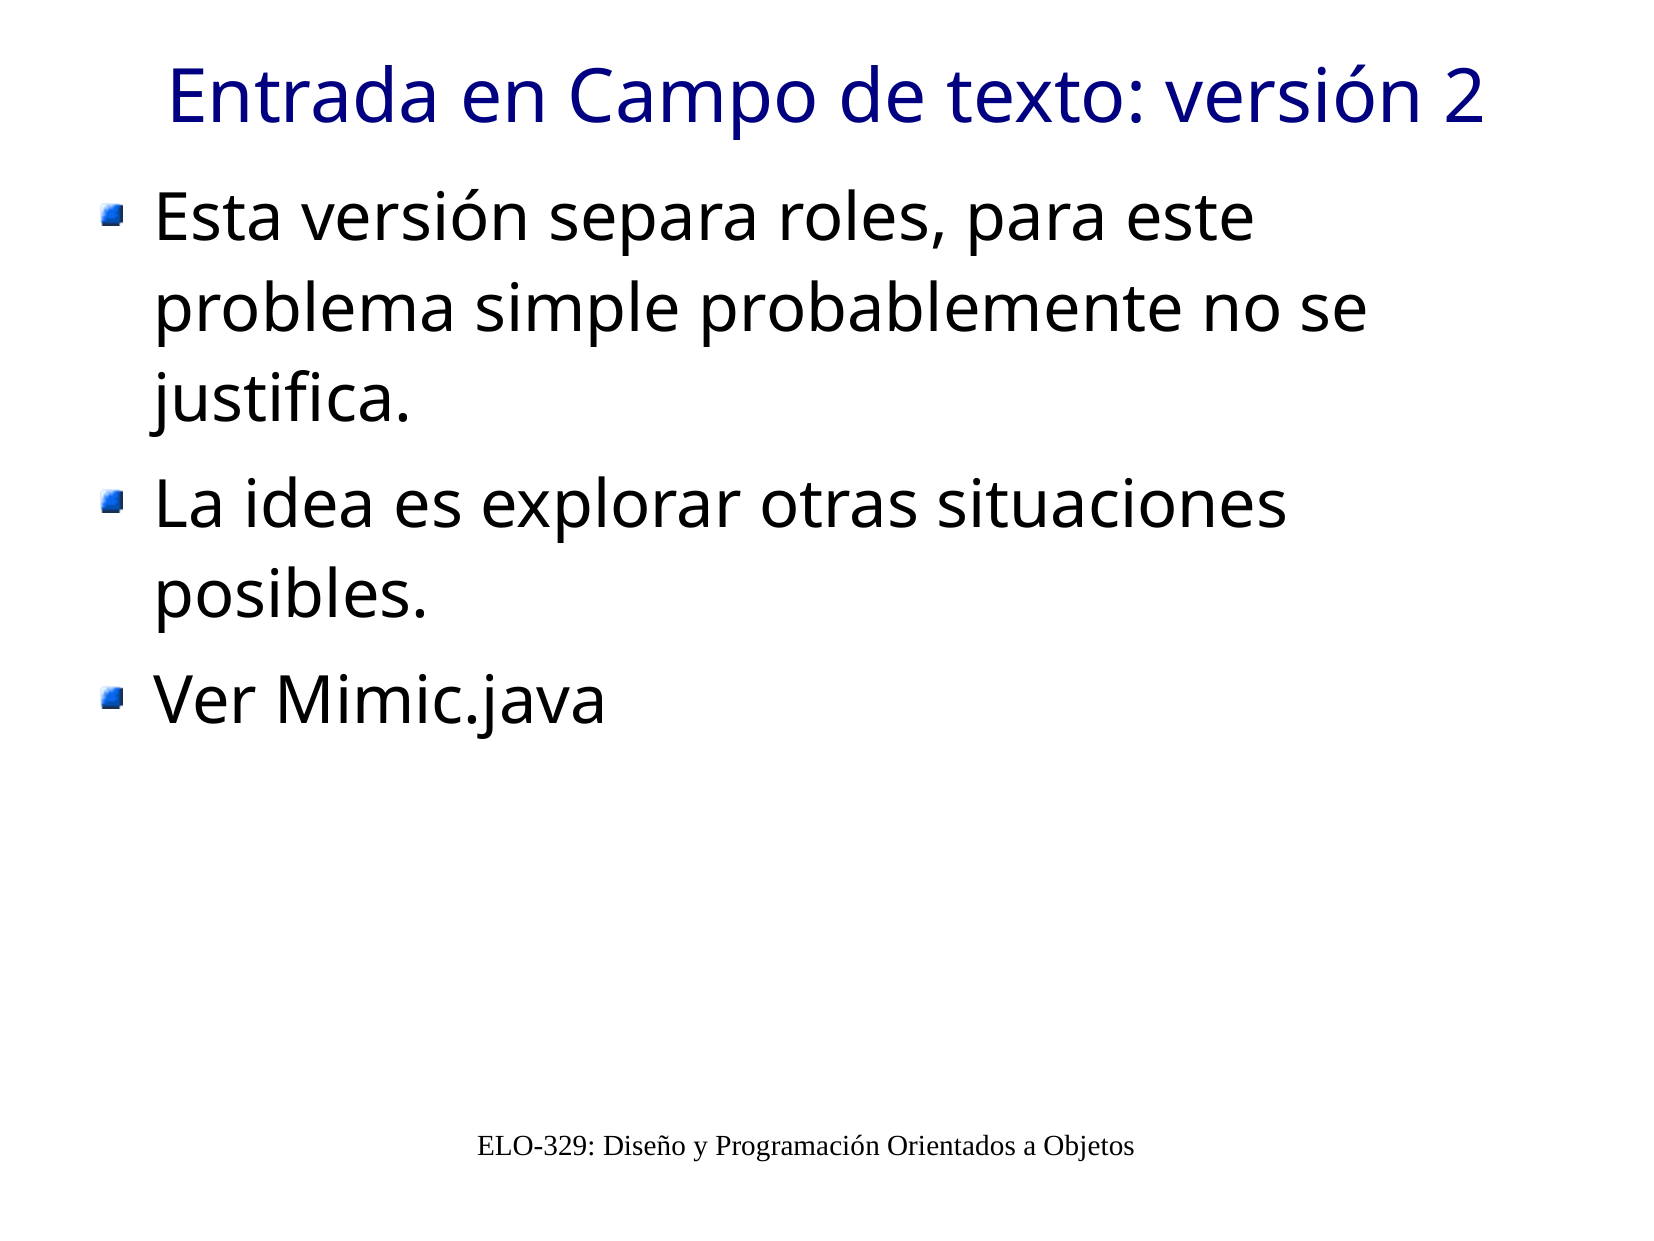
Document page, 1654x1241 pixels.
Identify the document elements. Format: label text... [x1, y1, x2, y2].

title Entrada en Campo de texto: versión 2 [82, 43, 1571, 145]
list Esta versión separa roles, para este problema simple probablemente no se justifica. La idea es explorar otras situaciones posibles. Ver Mimic.java [82, 169, 1571, 1097]
